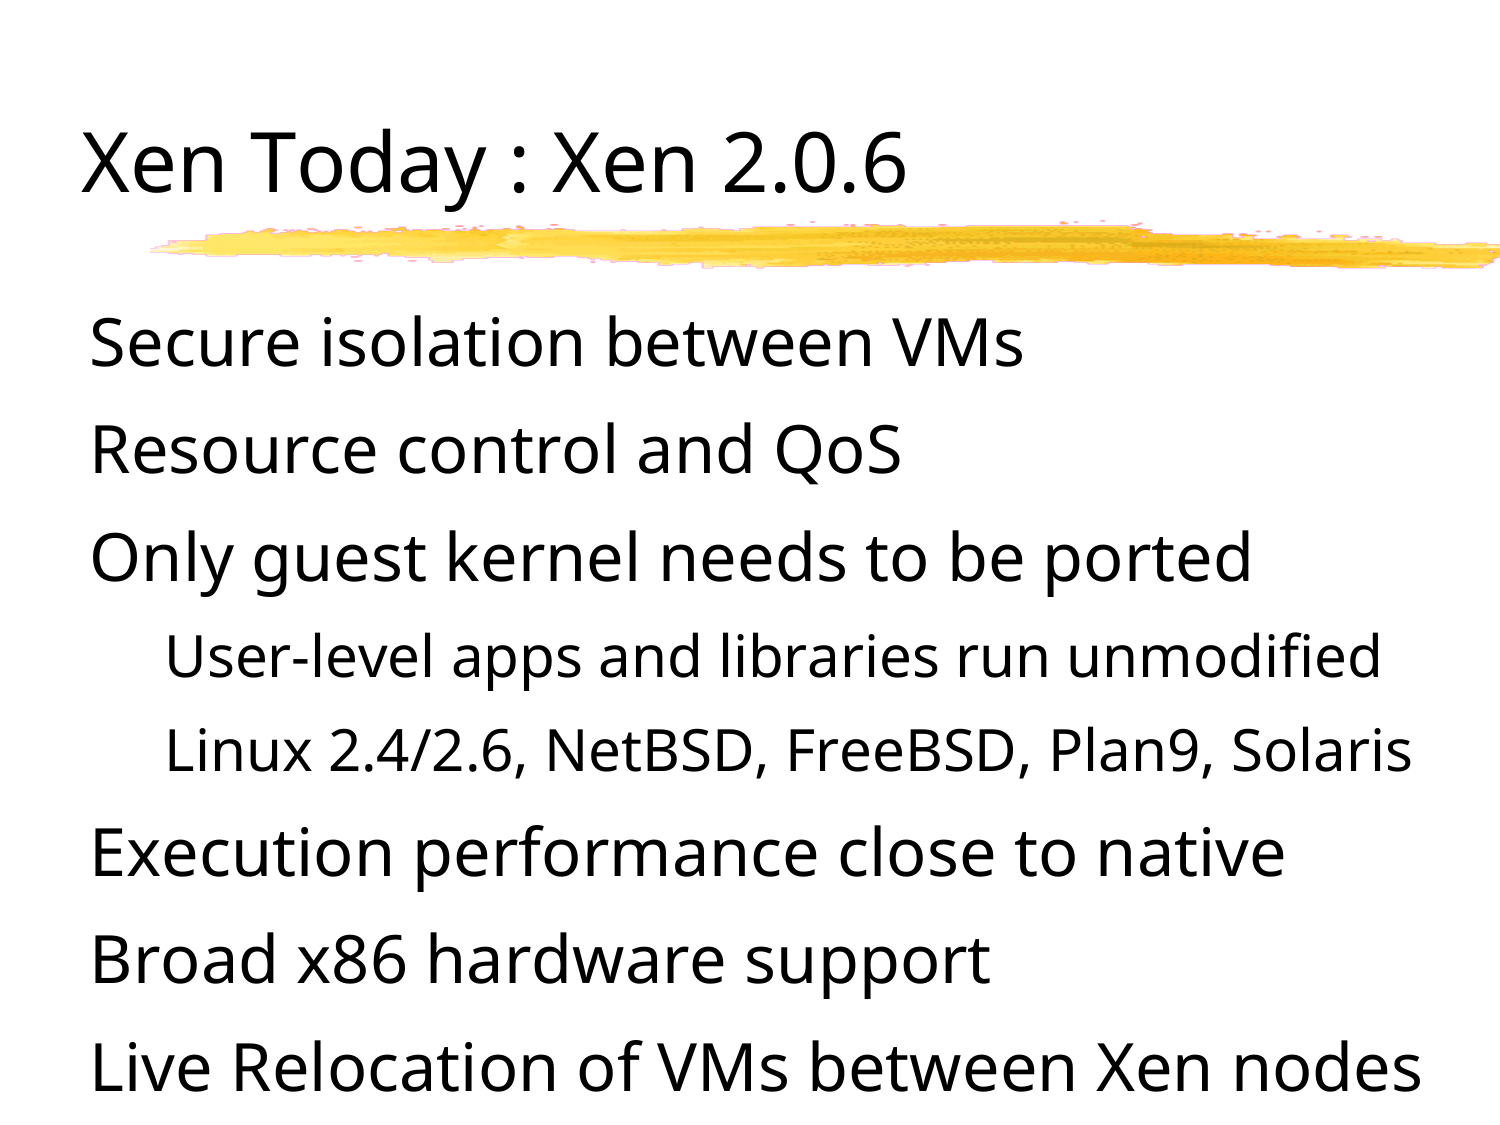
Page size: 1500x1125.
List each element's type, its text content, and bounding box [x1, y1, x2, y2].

title Xen Today : Xen 2.0.6 [66, 37, 1342, 225]
list Secure isolation between VMs Resource control and QoS Only guest kernel needs to be ported User-level apps and libraries run unmodified Linux 2.4/2.6, NetBSD, FreeBSD, Plan9, Solaris Execution performance close to native Broad x86 hardware support Live Relocation of VMs between Xen nodes [75, 287, 1447, 1125]
picture [150, 215, 1500, 279]
